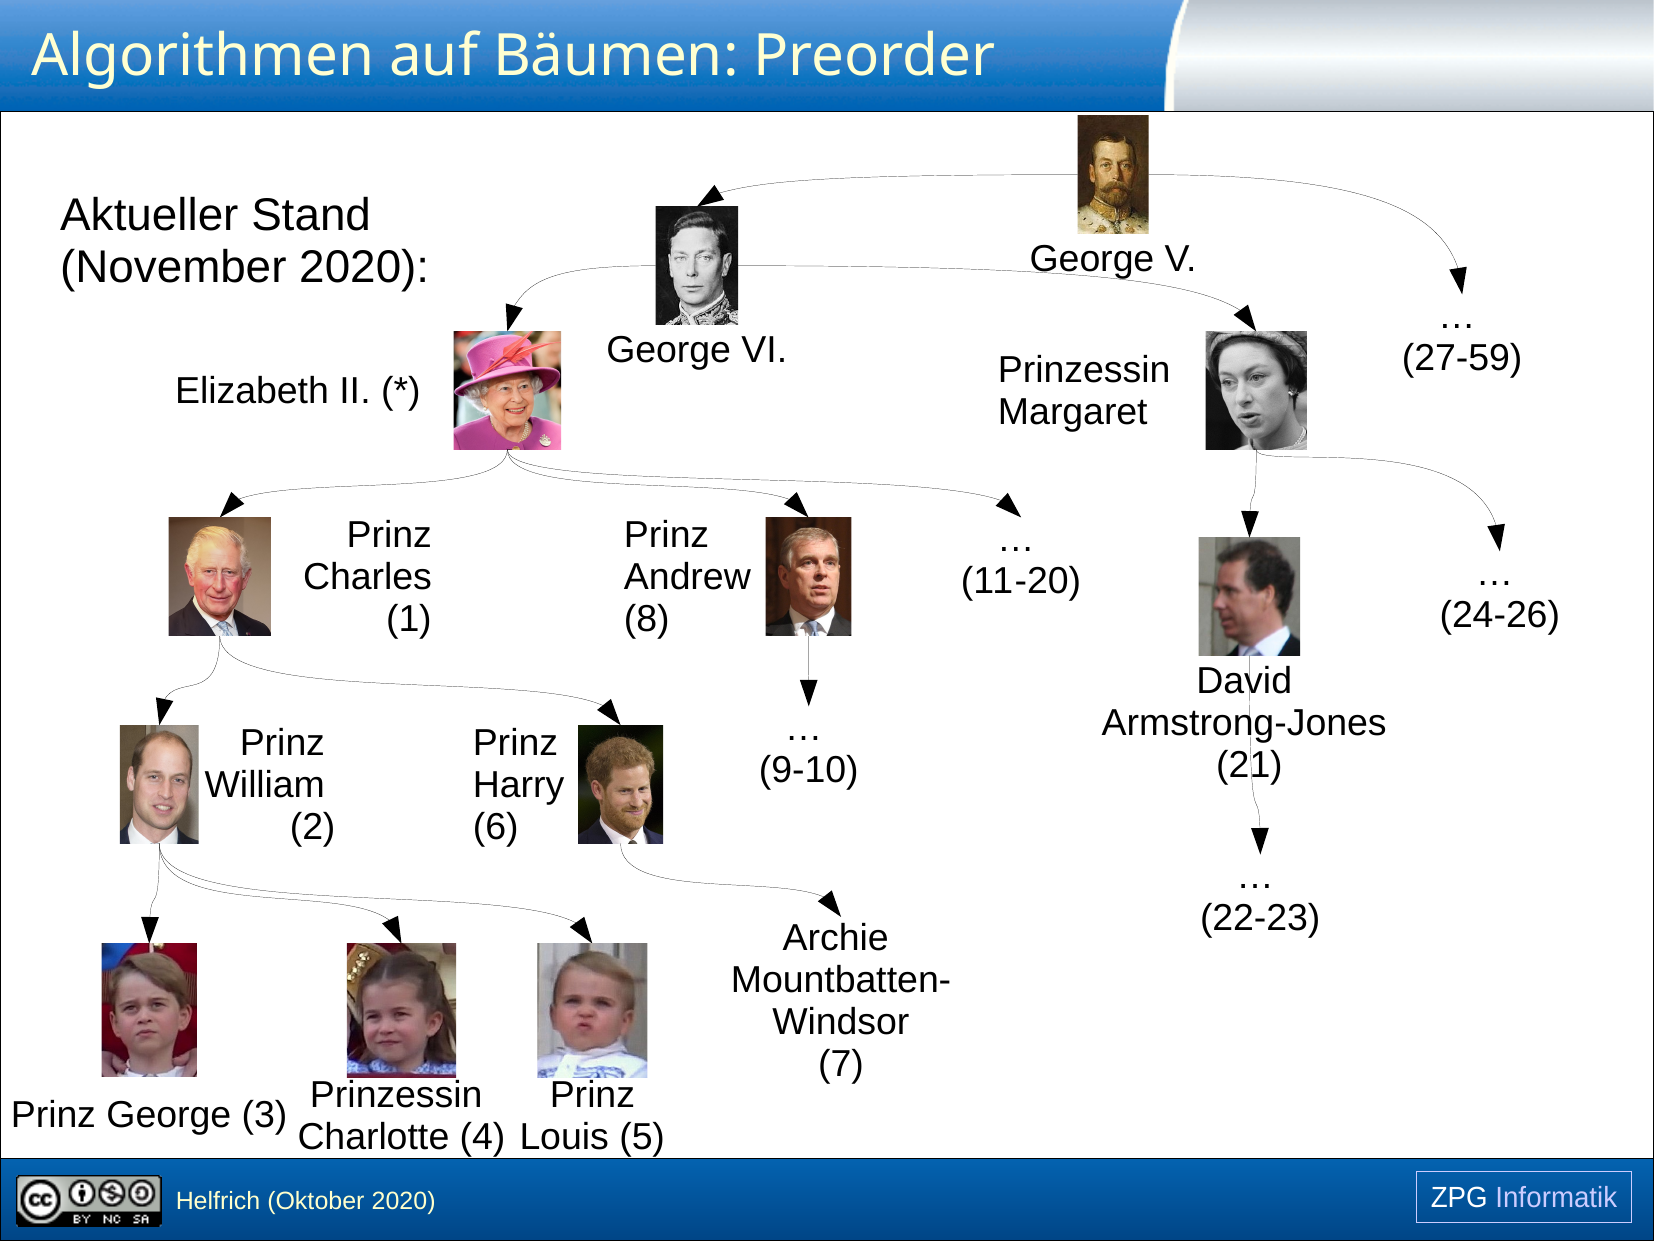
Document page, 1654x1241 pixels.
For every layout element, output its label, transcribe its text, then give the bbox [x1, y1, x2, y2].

picture [453, 331, 562, 450]
picture [765, 517, 852, 636]
text_box … (27-59) [1401, 294, 1523, 379]
text_box … (24-26) [1439, 551, 1561, 636]
picture [578, 725, 664, 844]
title Algorithmen auf Bäumen: Preorder [31, 14, 1151, 92]
text_box … (11-20) [960, 517, 1082, 602]
picture [537, 943, 648, 1078]
picture [168, 517, 271, 636]
text_box … (22-23) [1200, 854, 1321, 939]
list Aktueller Stand (November 2020): [60, 189, 463, 313]
picture [1077, 115, 1149, 234]
picture [101, 943, 197, 1077]
text_box Archie Mountbatten- Windsor (7) [730, 916, 952, 1085]
picture [1198, 537, 1301, 656]
picture [346, 943, 457, 1078]
picture [119, 725, 199, 844]
picture [1205, 331, 1307, 450]
picture [0, 0, 1654, 111]
picture [16, 1175, 162, 1227]
text_box … (9-10) [758, 706, 859, 791]
picture [655, 206, 739, 325]
